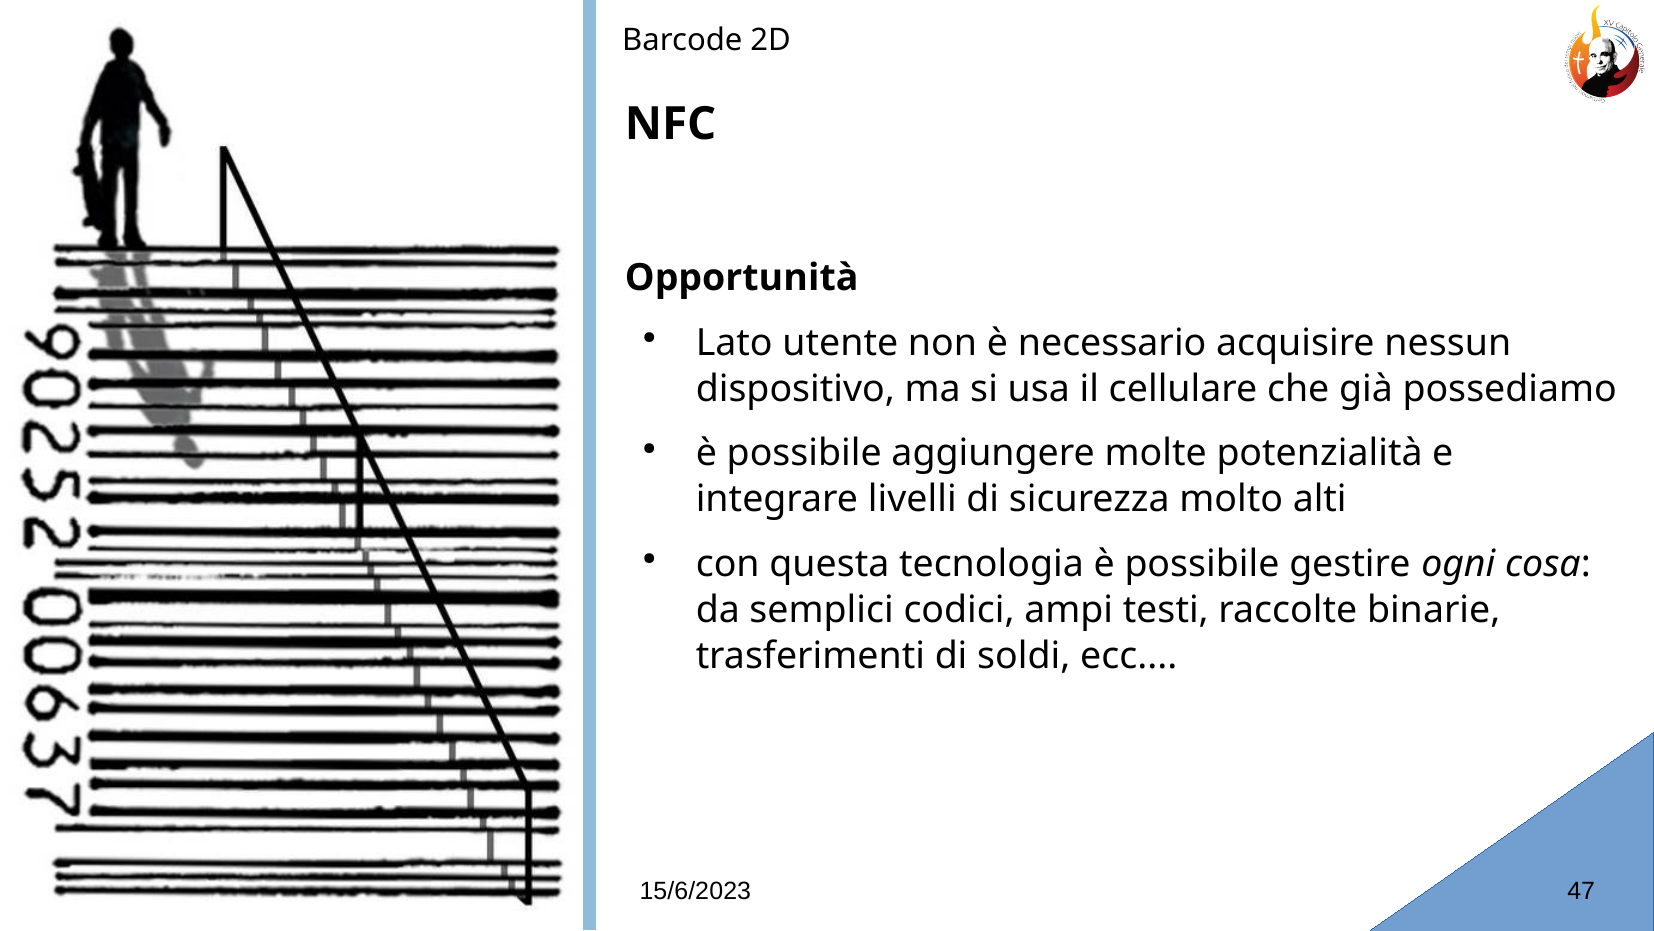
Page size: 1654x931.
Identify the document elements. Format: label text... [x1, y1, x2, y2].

list Opportunità Lato utente non è necessario acquisire nessun dispositivo, ma si usa il cellulare che già possediamo è possibile aggiungere molte potenzialità e integrare livelli di sicurezza molto alti con questa tecnologia è possibile gestire ogni cosa: da semplici codici, ampi testi, raccolte binarie, trasferimenti di soldi, ecc.... [624, 253, 1621, 771]
text_box Barcode 2D [607, 9, 1340, 63]
picture [1563, 4, 1646, 103]
picture [0, 0, 583, 931]
title NFC [624, 94, 1621, 208]
